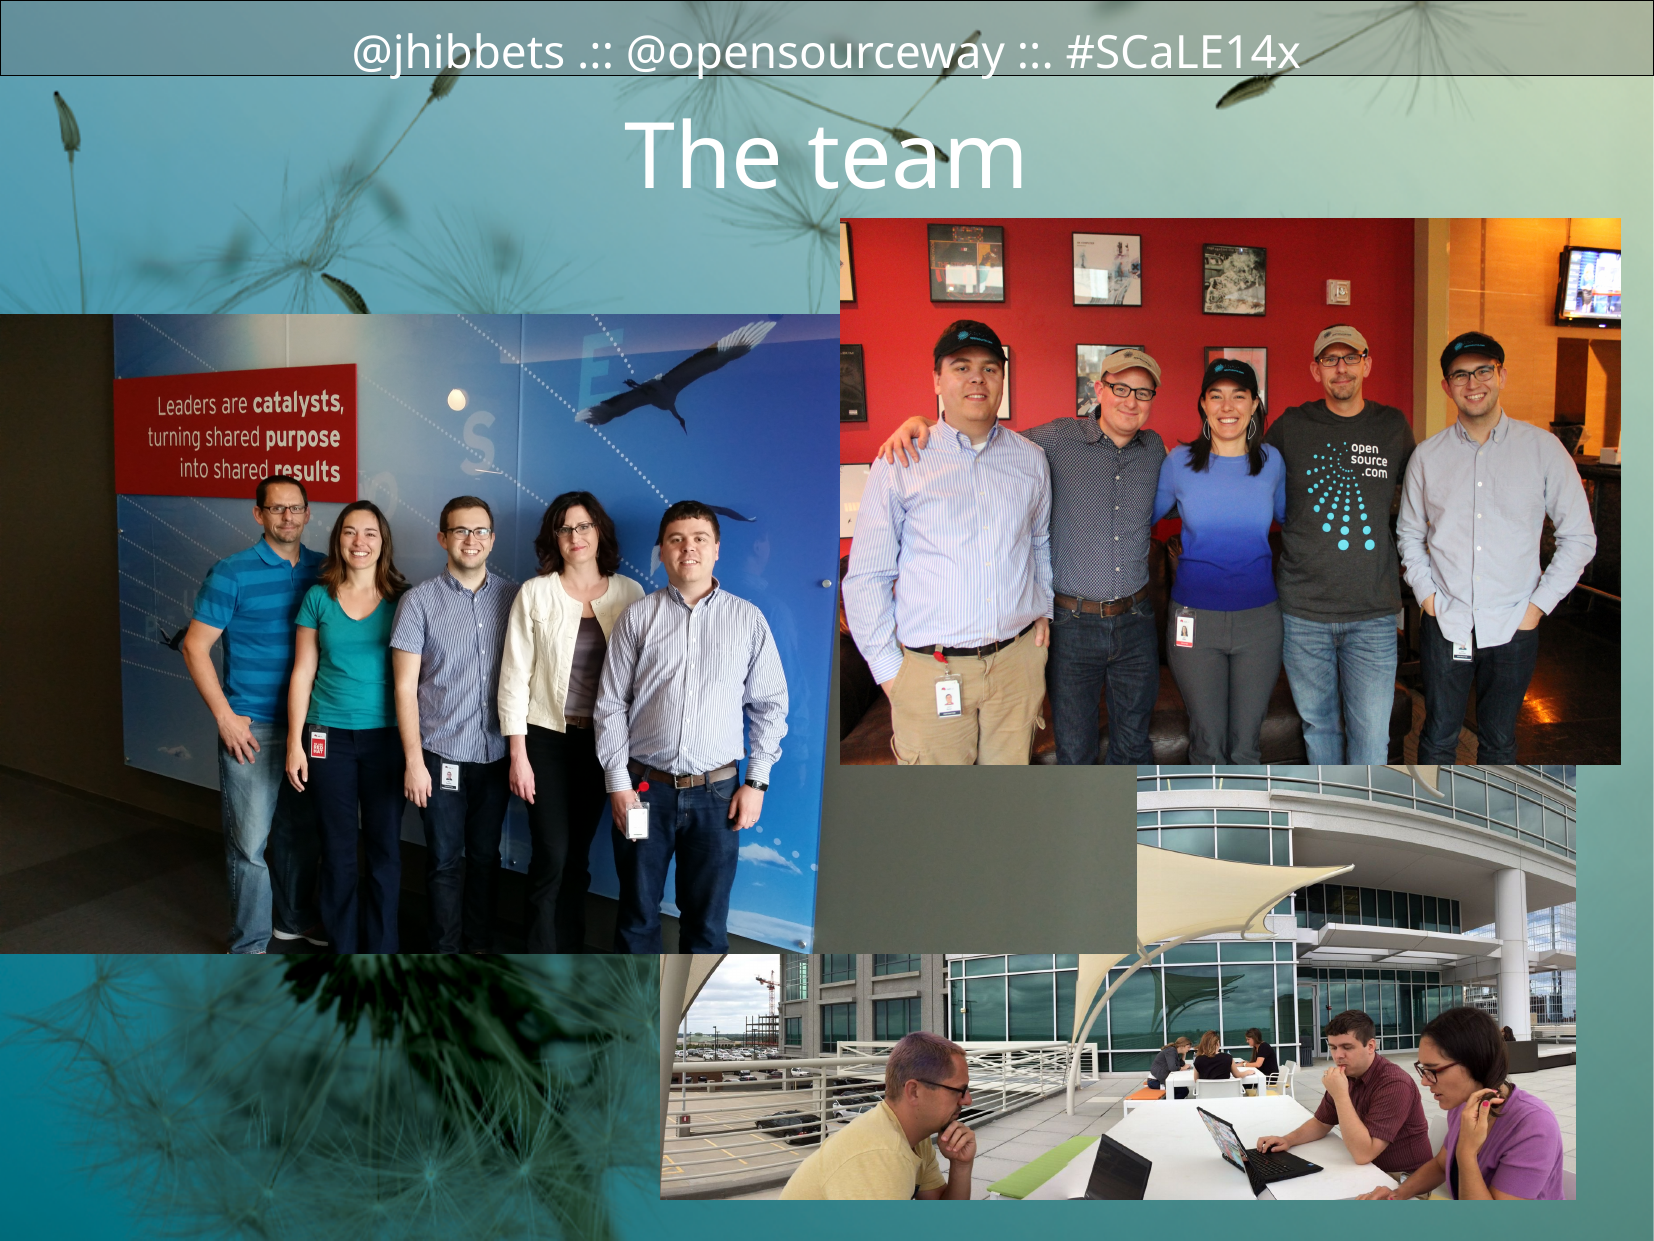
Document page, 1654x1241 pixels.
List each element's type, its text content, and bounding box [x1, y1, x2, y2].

picture [0, 76, 1654, 1241]
title The team [82, 49, 1571, 257]
